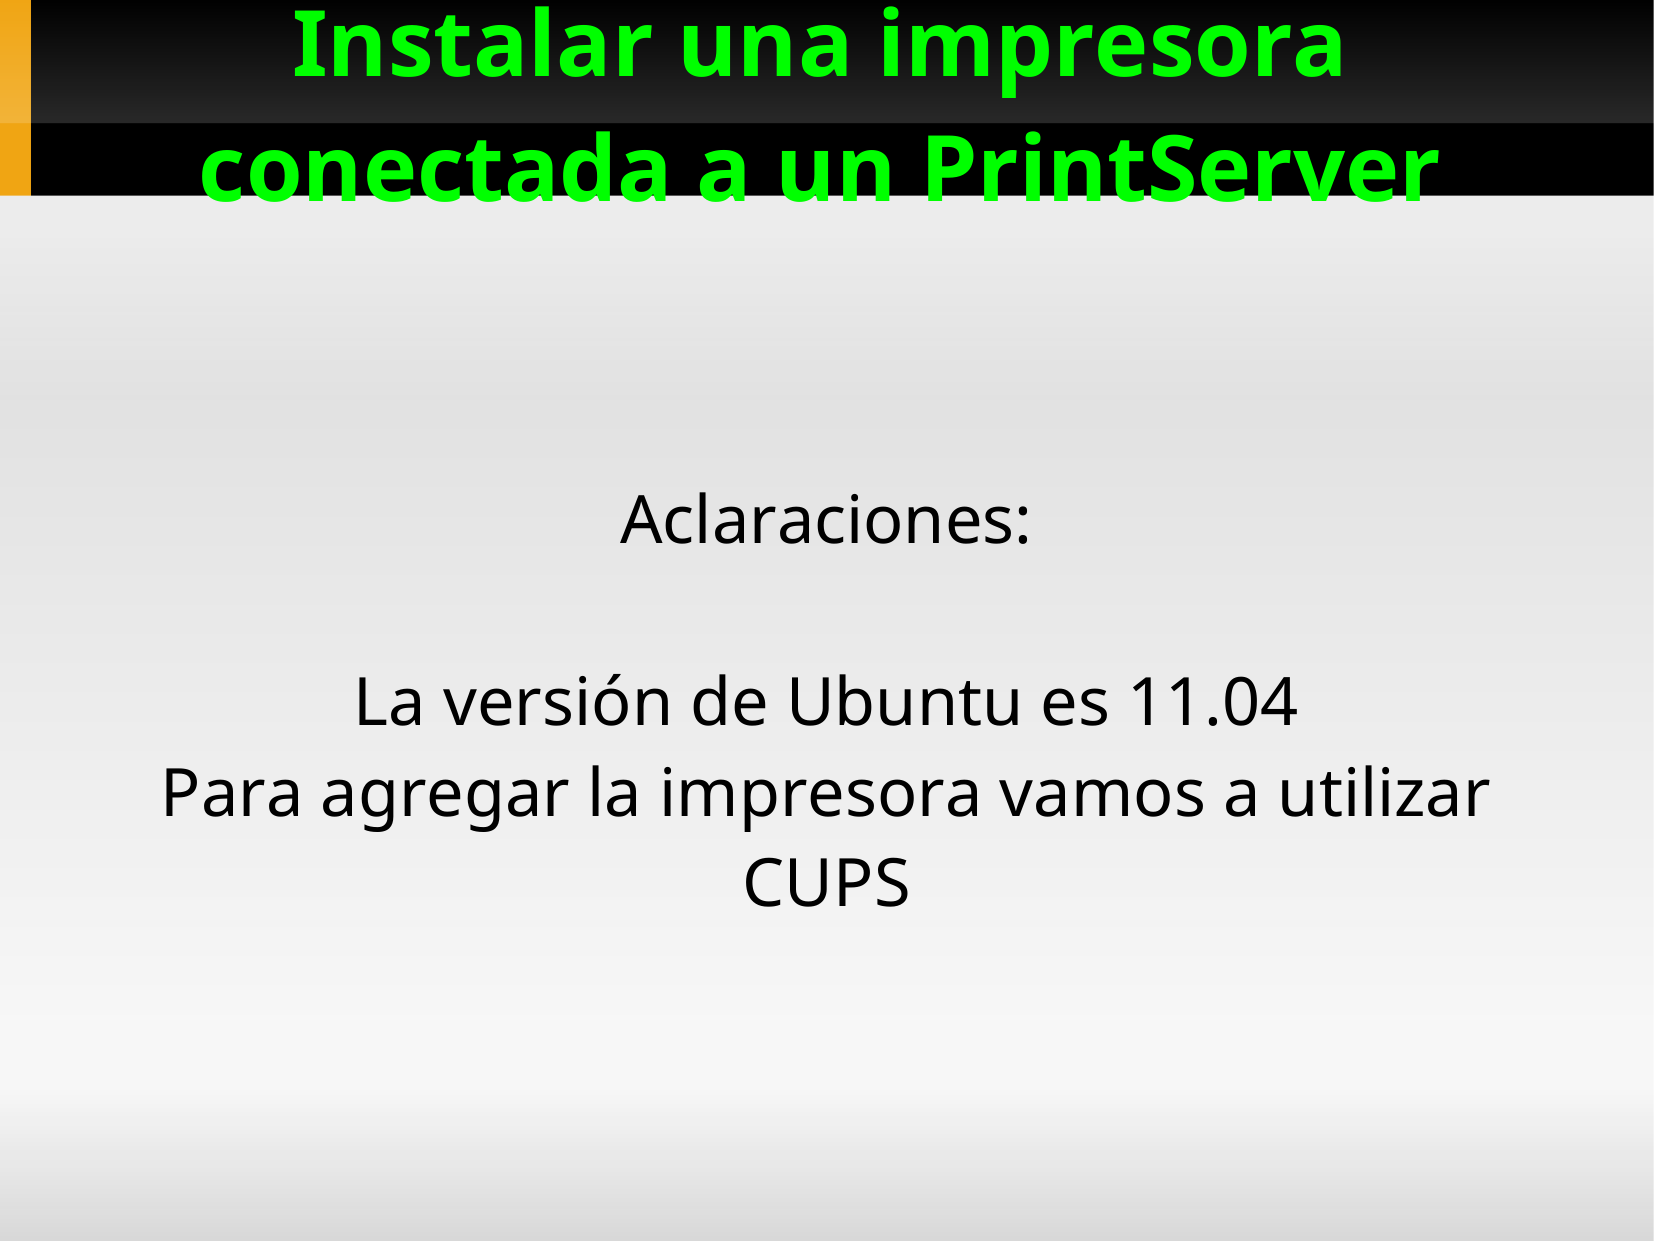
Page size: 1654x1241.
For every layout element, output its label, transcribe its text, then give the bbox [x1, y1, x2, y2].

title Instalar una impresora conectada a un PrintServer [76, 0, 1565, 208]
picture [0, 0, 1654, 1241]
subtitle Aclaraciones: La versión de Ubuntu es 11.04 Para agregar la impresora vamos a utilizar CUPS [82, 290, 1571, 1109]
